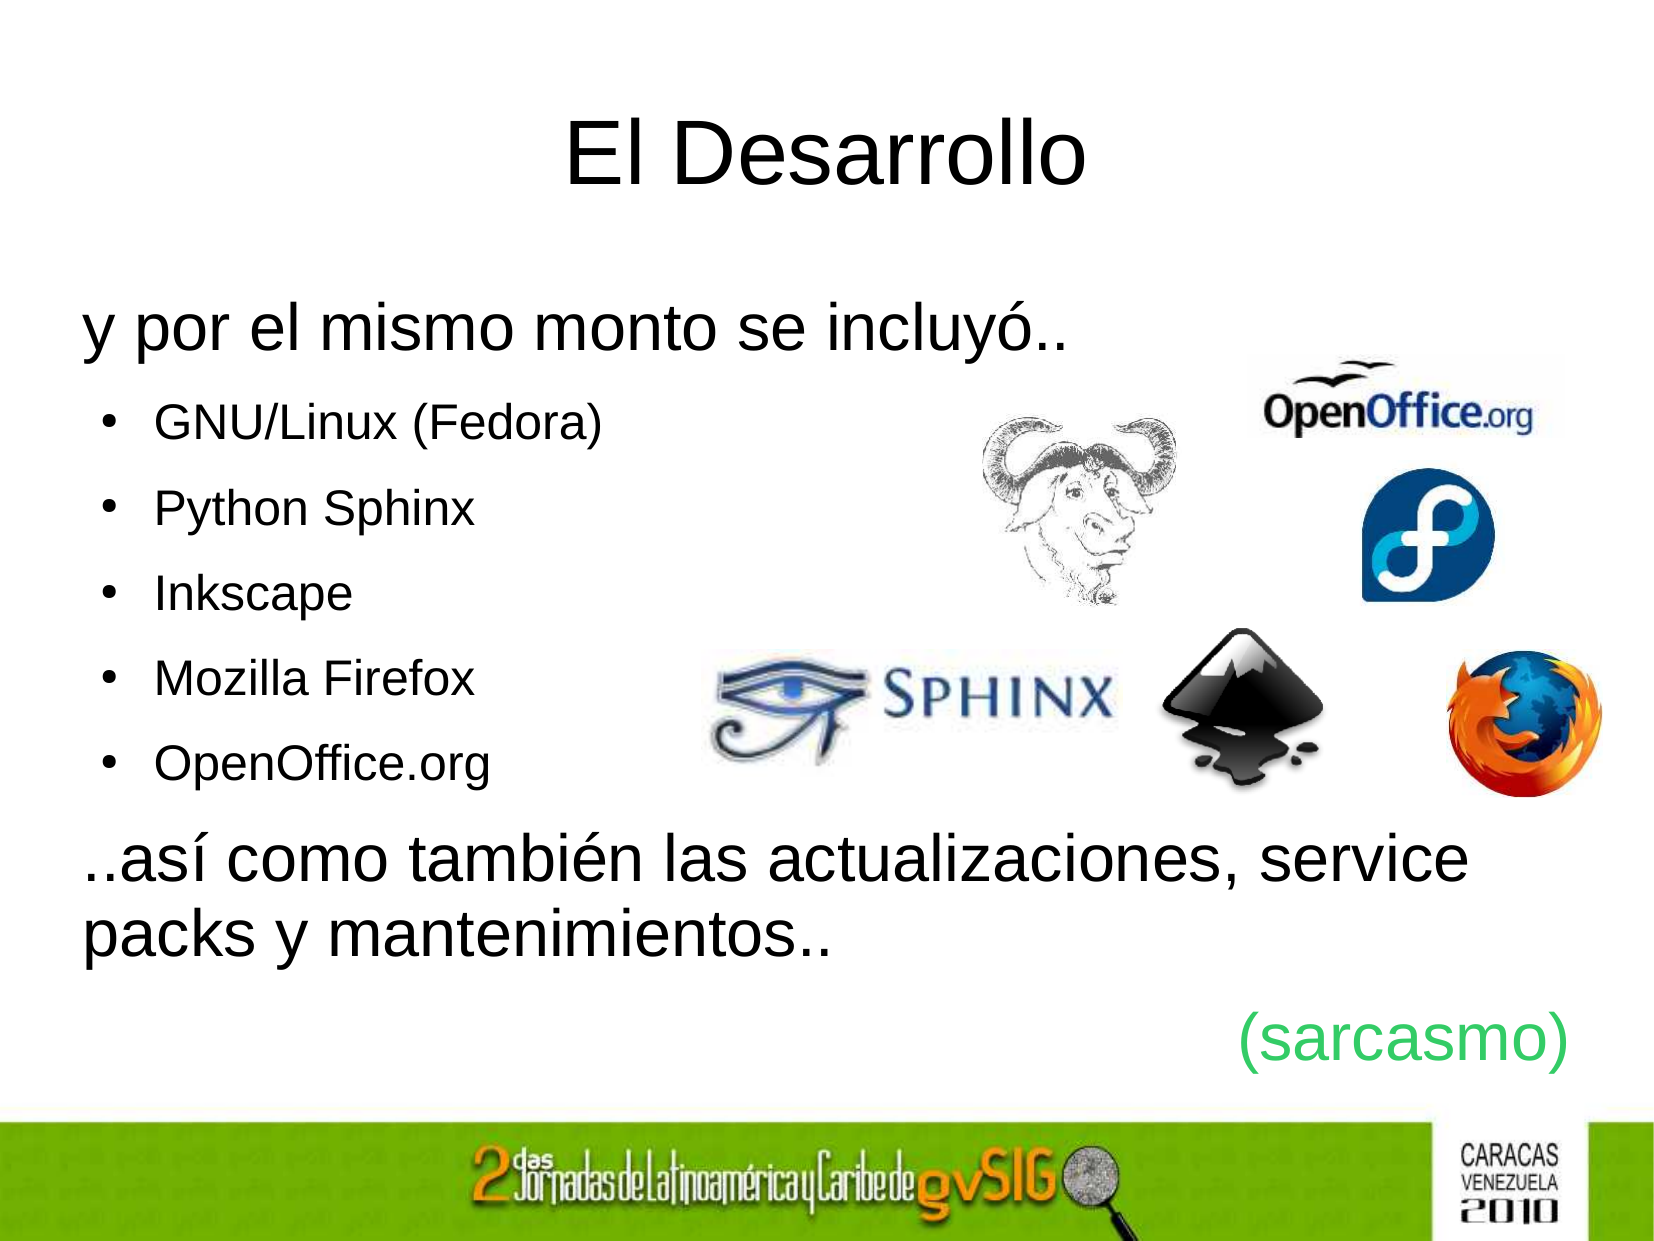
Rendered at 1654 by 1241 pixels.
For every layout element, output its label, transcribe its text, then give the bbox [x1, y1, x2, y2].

title El Desarrollo [82, 56, 1571, 250]
picture [0, 0, 1654, 1241]
list y por el mismo monto se incluyó.. GNU/Linux (Fedora) Python Sphinx Inkscape Mozilla Firefox OpenOffice.org ..así como también las actualizaciones, service packs y mantenimientos.. (sarcasmo) [82, 290, 1571, 1094]
